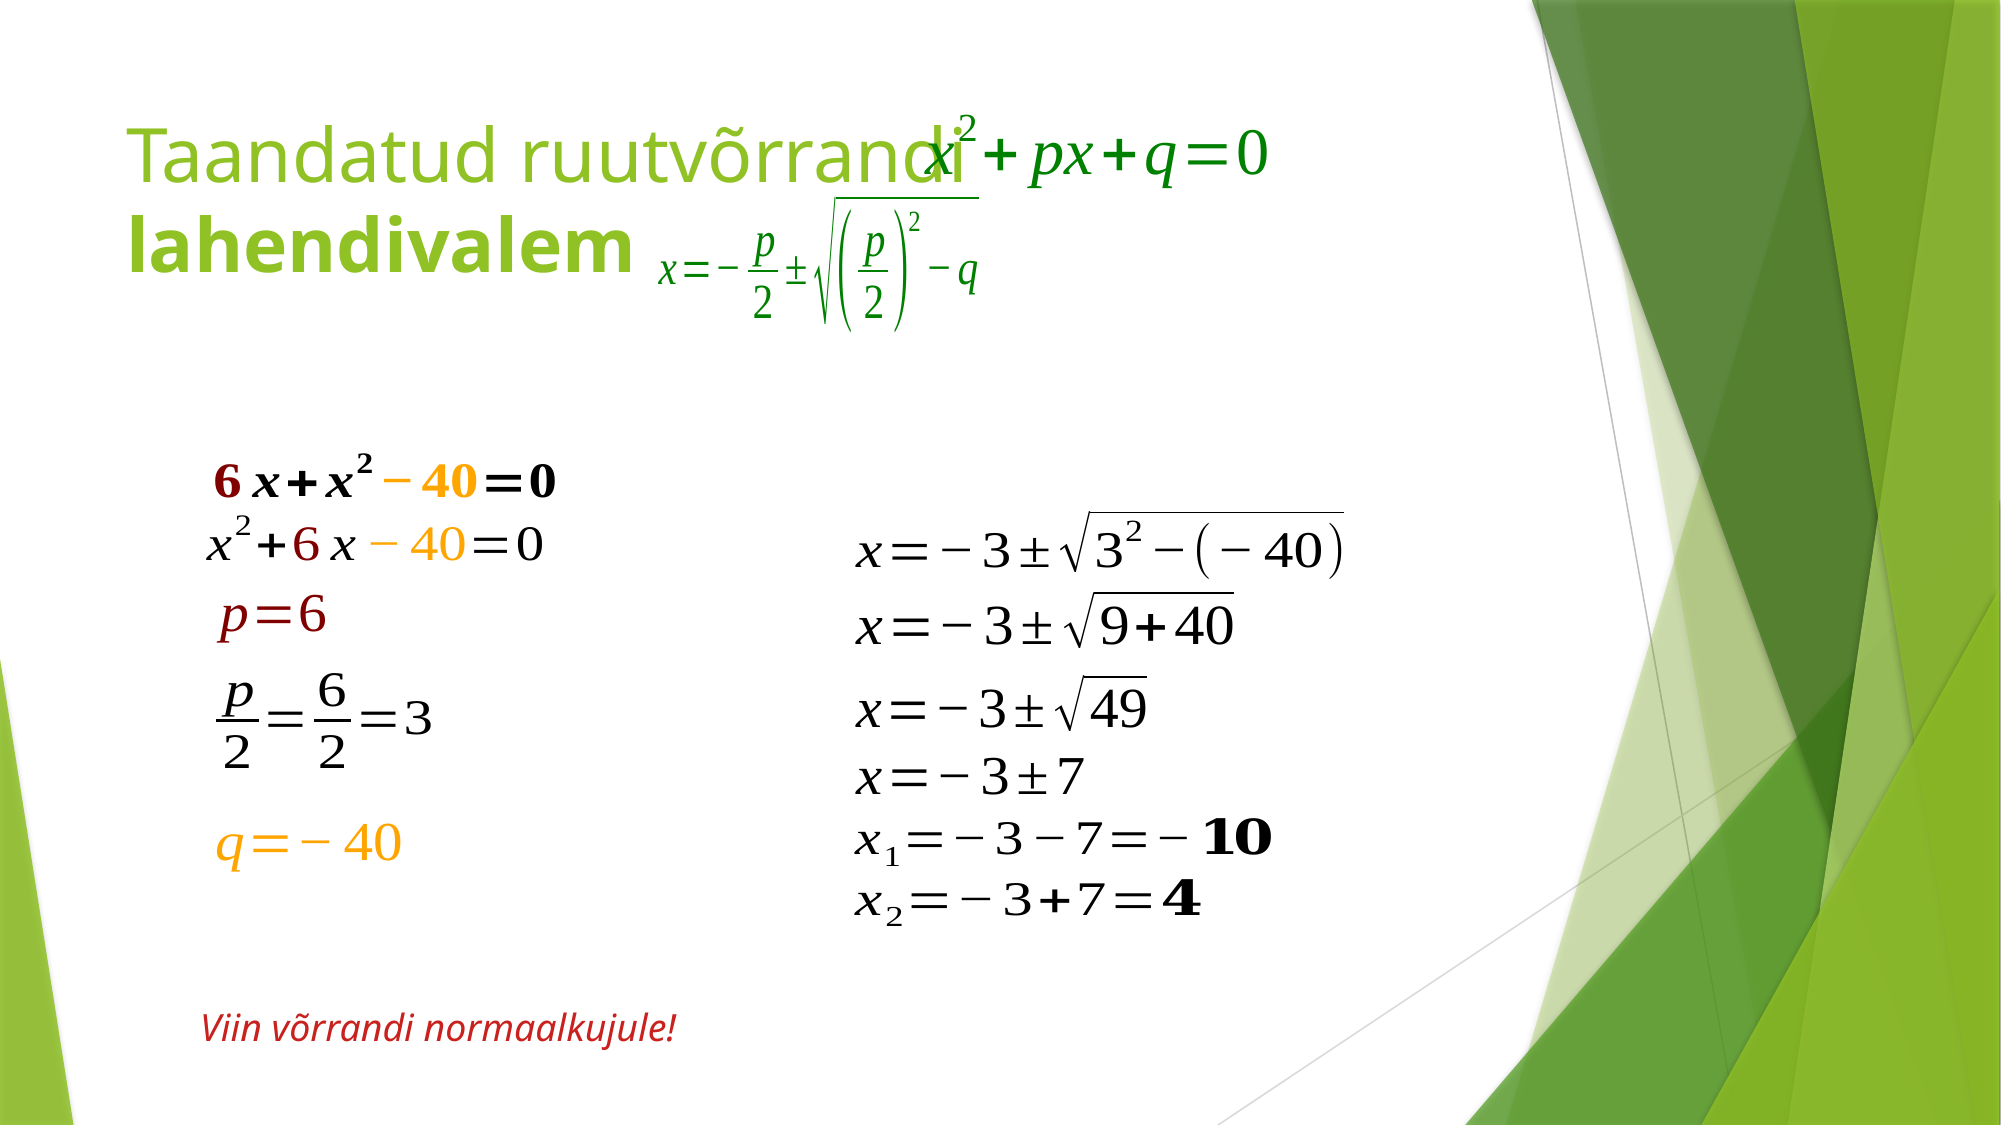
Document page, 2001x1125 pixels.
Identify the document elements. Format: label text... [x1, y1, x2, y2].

text_box Viin võrrandi normaalkujule! [185, 996, 692, 1057]
chart [206, 661, 440, 780]
chart [915, 106, 1276, 190]
title Taandatud ruutvõrrandi lahendivalem [111, 99, 1522, 317]
chart [846, 745, 1093, 807]
chart [845, 811, 1274, 933]
chart [197, 446, 564, 571]
chart [208, 811, 410, 873]
chart [649, 194, 987, 336]
chart [208, 582, 335, 643]
chart [846, 589, 1242, 657]
chart [846, 508, 1353, 583]
chart [846, 672, 1155, 741]
